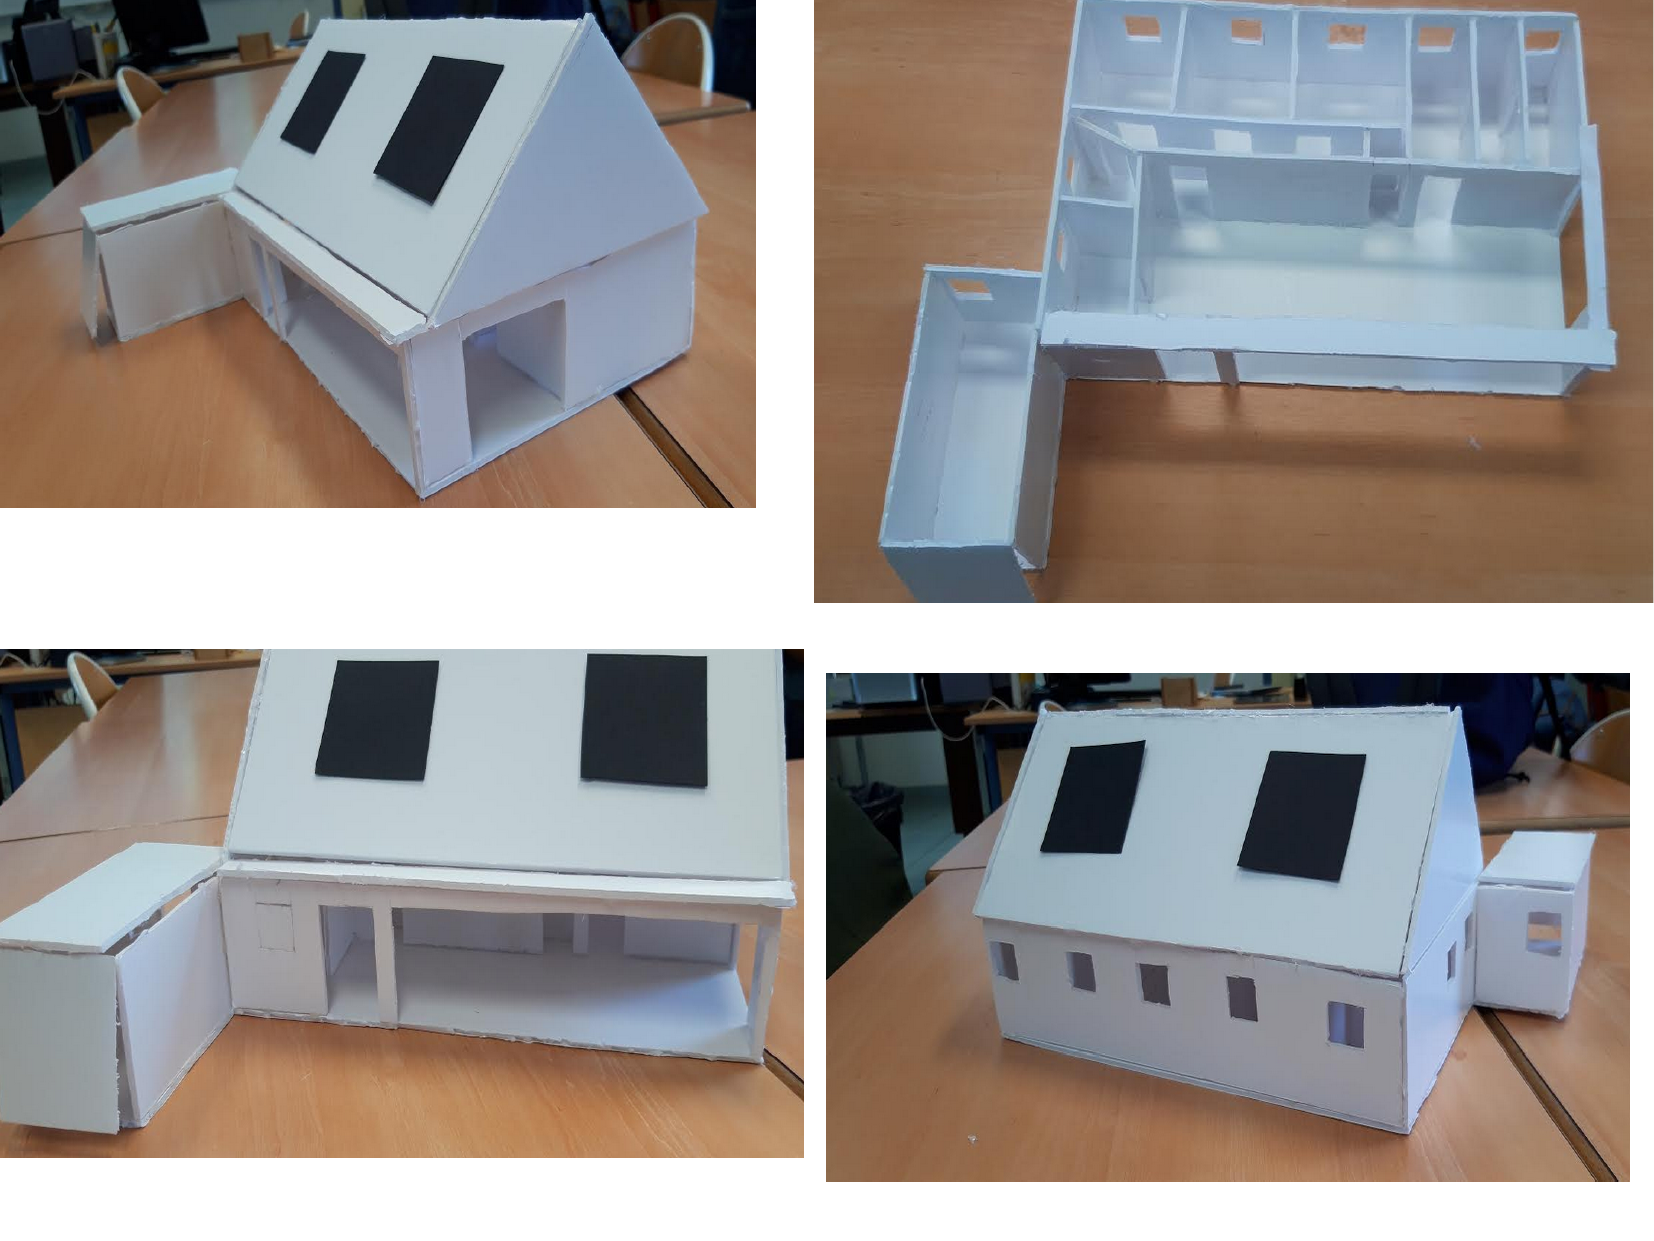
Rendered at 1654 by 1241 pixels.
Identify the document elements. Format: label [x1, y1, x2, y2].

picture [0, 0, 756, 508]
picture [826, 673, 1630, 1182]
picture [0, 649, 804, 1158]
picture [814, 0, 1654, 603]
